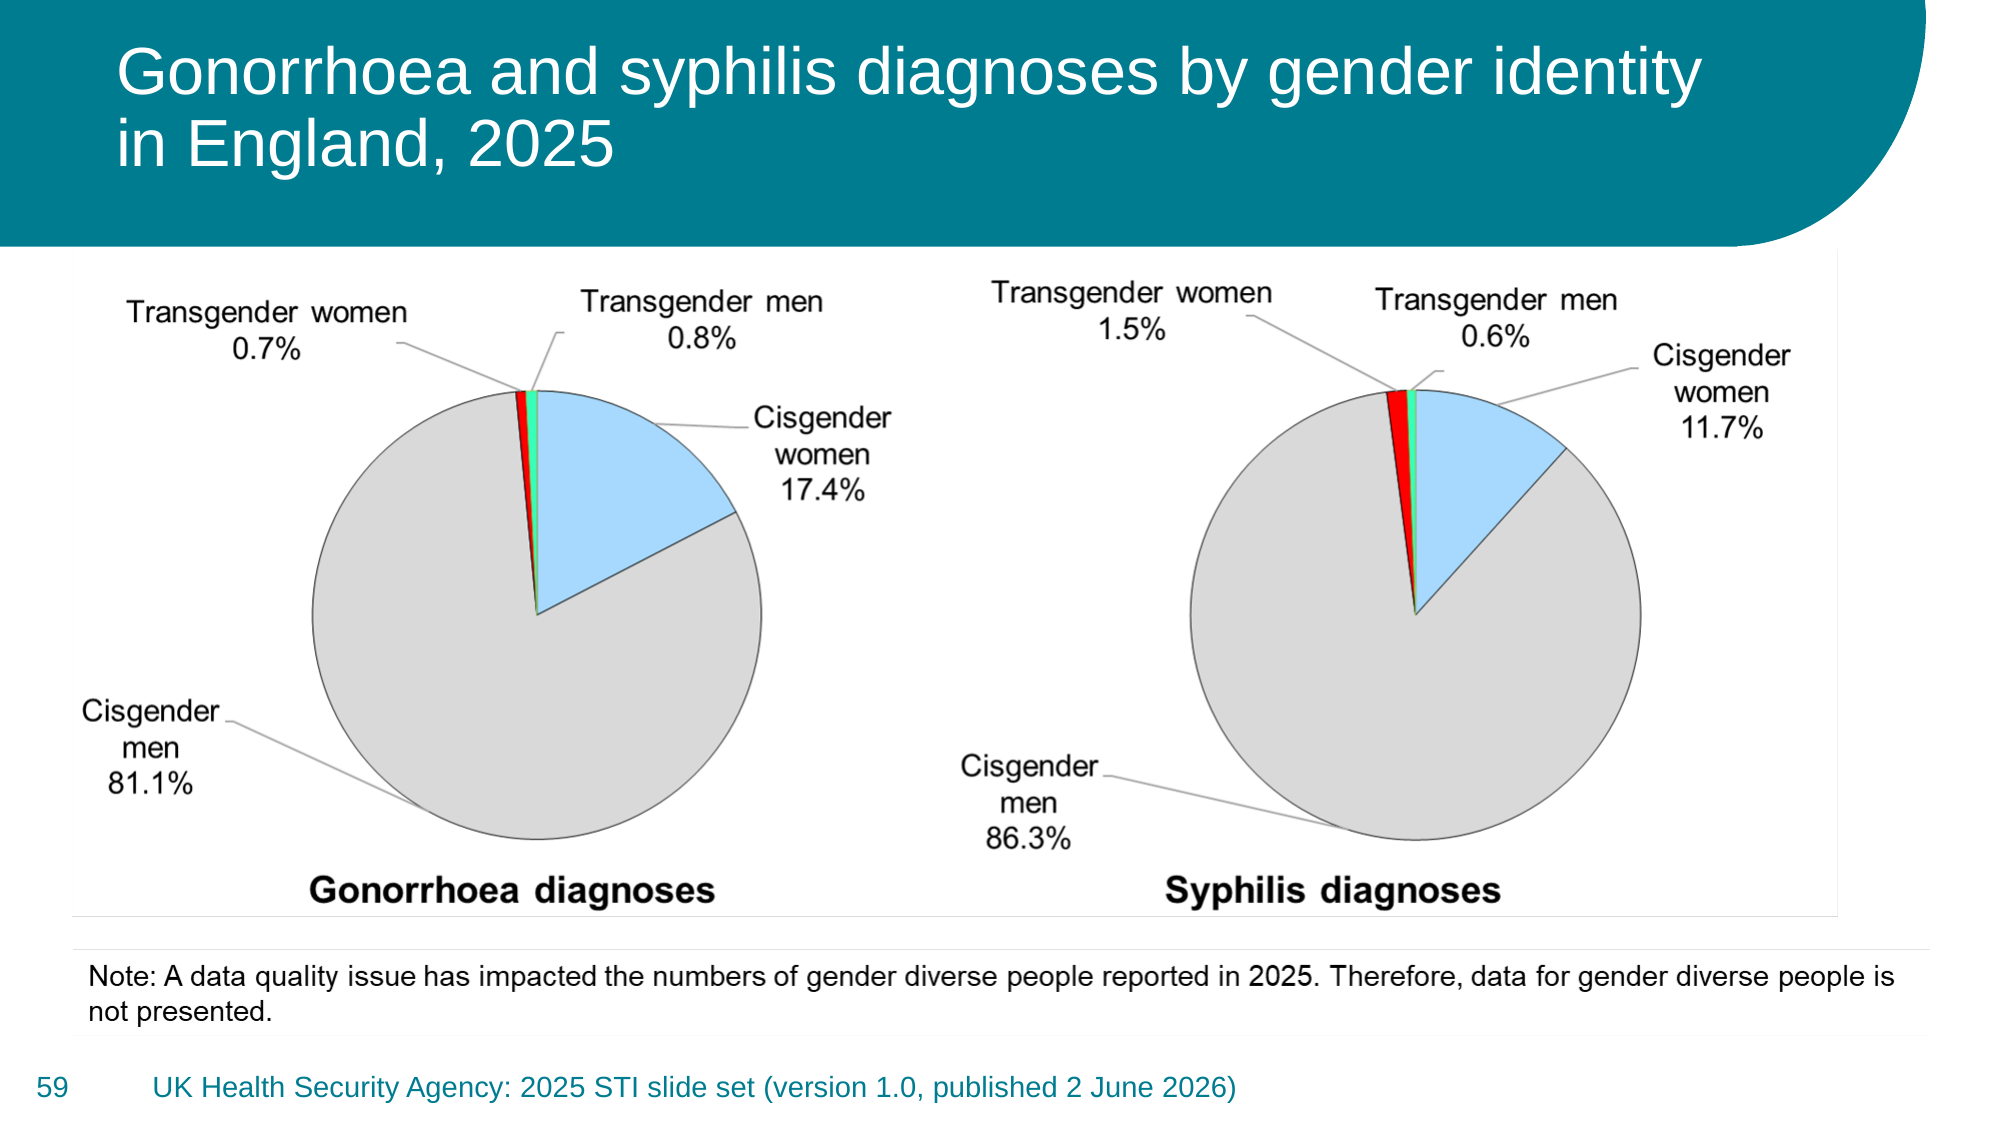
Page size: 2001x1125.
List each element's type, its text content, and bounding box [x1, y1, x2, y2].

text_box UK Health Security Agency: 2025 STI slide set (version 1.0, published 2 June 2026) [137, 1056, 1780, 1116]
picture [70, 249, 1930, 1046]
text_box [21, 1056, 120, 1117]
title Gonorrhoea and syphilis diagnoses by gender identity in England, 2025 [101, 29, 1747, 189]
